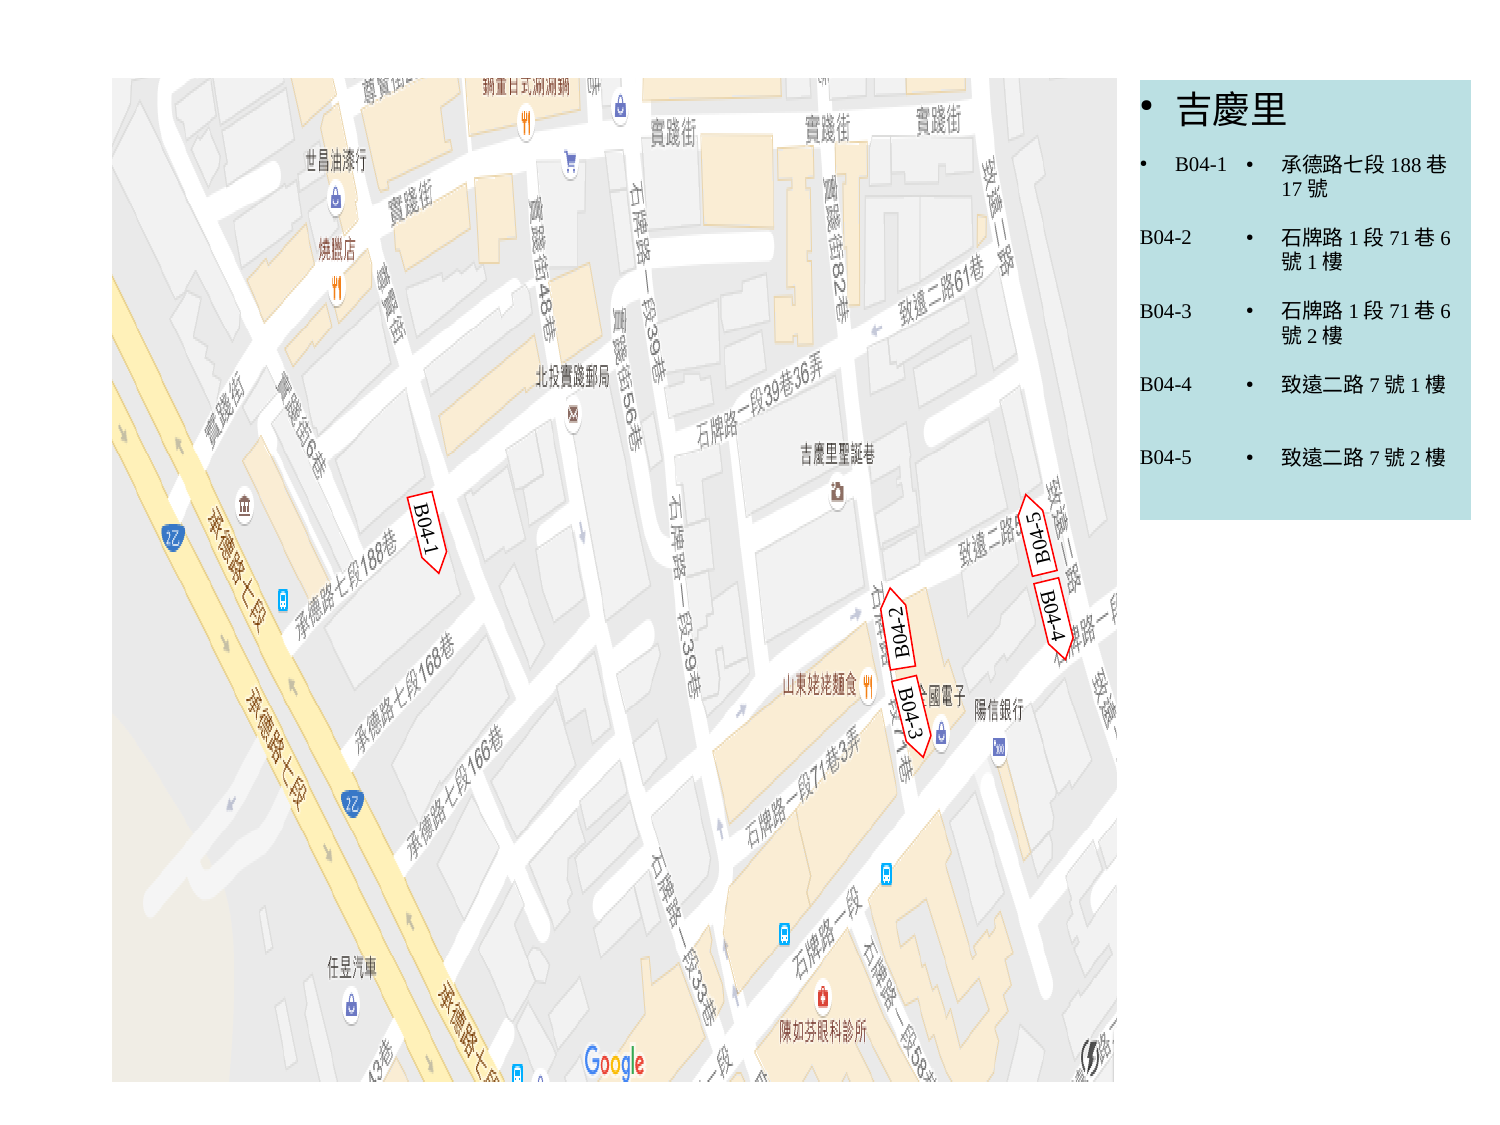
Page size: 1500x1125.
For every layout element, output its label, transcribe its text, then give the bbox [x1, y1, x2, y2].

table_cell B04-5 [1140, 446, 1246, 520]
table_cell B04-1 [1140, 153, 1246, 226]
table_cell 致遠二路7號1樓 [1246, 373, 1471, 446]
picture [112, 78, 1117, 1083]
text_box B04-1 [407, 491, 447, 574]
text_box B04-5 [1018, 494, 1058, 577]
table_cell B04-3 [1140, 300, 1246, 373]
table_cell B04-2 [1140, 226, 1246, 300]
table_cell 石牌路1段71巷6號2樓 [1246, 300, 1471, 373]
table_cell B04-4 [1140, 373, 1246, 446]
text_box B04-2 [880, 588, 916, 670]
table_header 吉慶里 [1140, 80, 1471, 153]
text_box B04-3 [891, 675, 931, 758]
table_cell 承德路七段188巷17號 [1246, 153, 1471, 226]
table_cell 致遠二路7號2樓 [1246, 446, 1471, 520]
text_box B04-4 [1033, 577, 1074, 660]
table_cell 石牌路1段71巷6號1樓 [1246, 226, 1471, 300]
